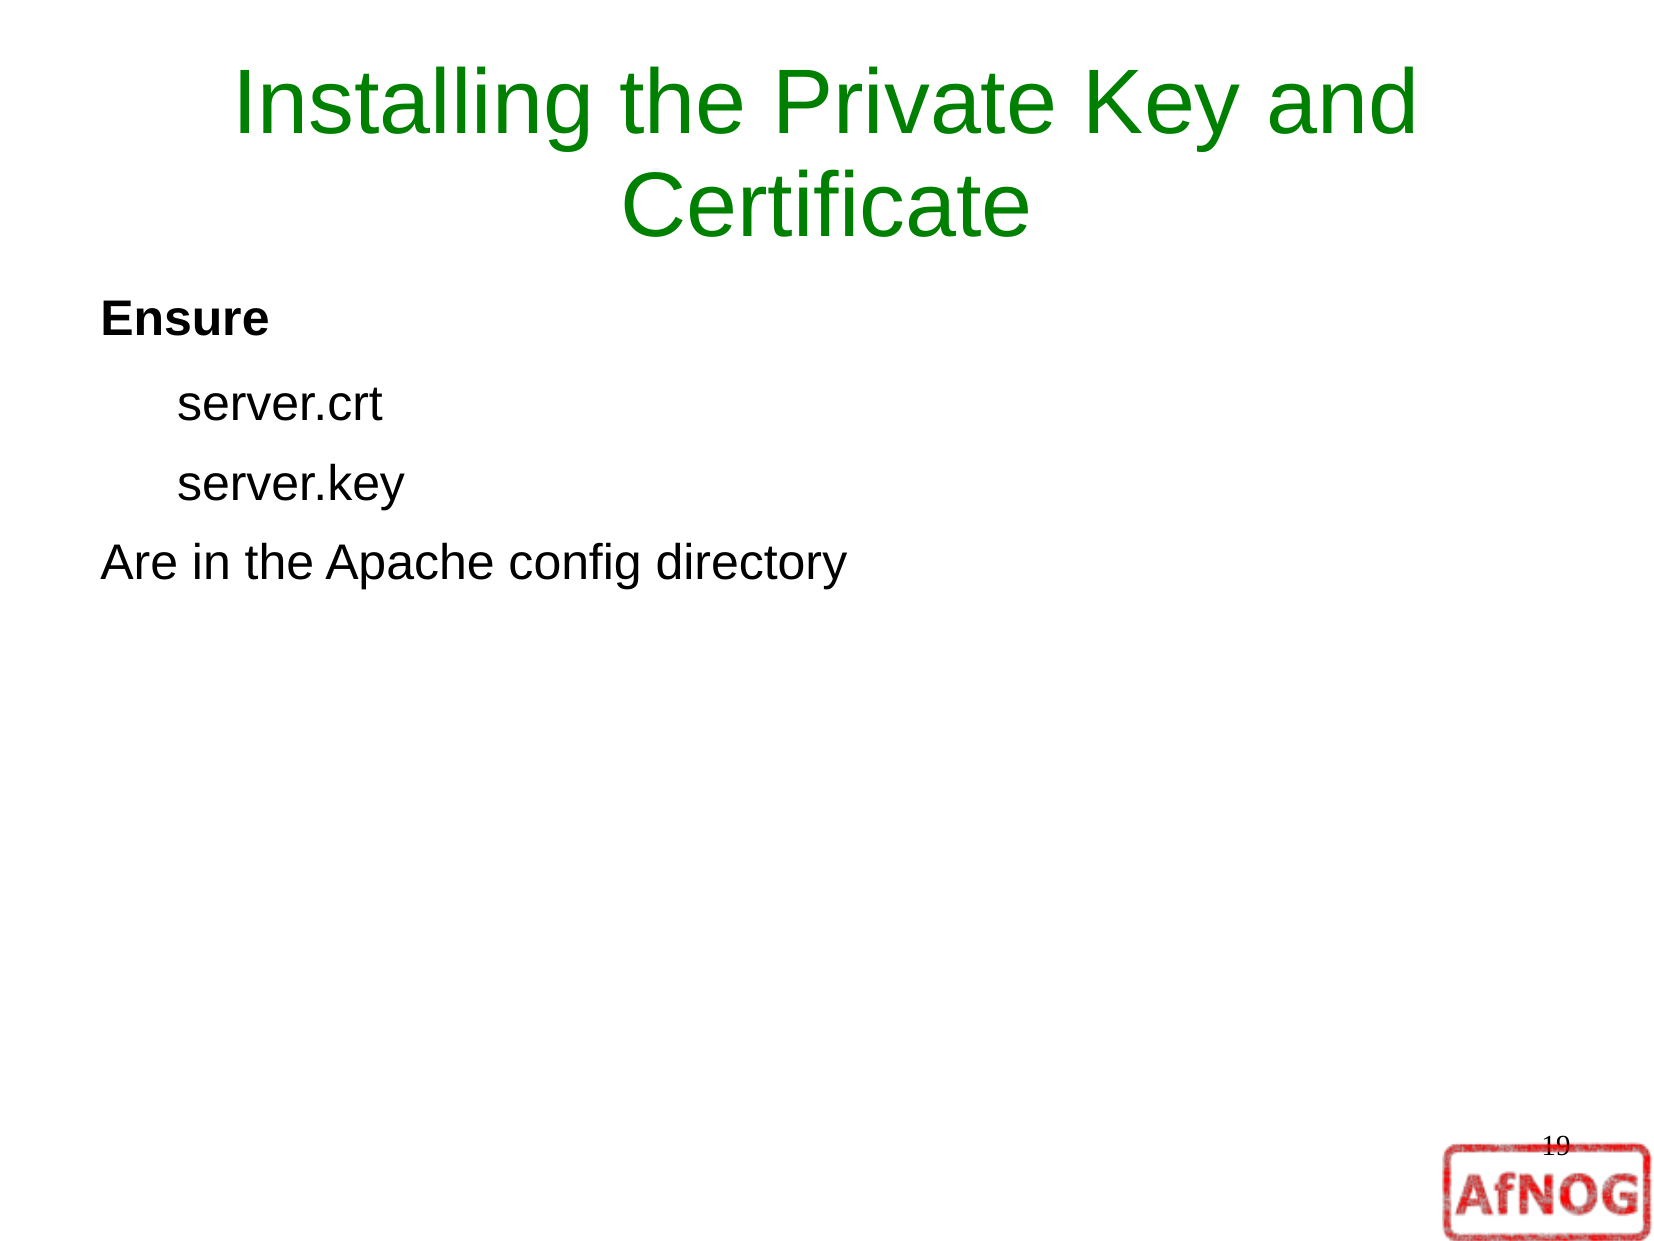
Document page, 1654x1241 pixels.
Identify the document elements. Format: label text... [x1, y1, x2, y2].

picture [1441, 1141, 1654, 1241]
title Installing the Private Key and Certificate [82, 50, 1571, 256]
list Ensure server.crt server.key Are in the Apache config directory [82, 290, 1571, 1094]
